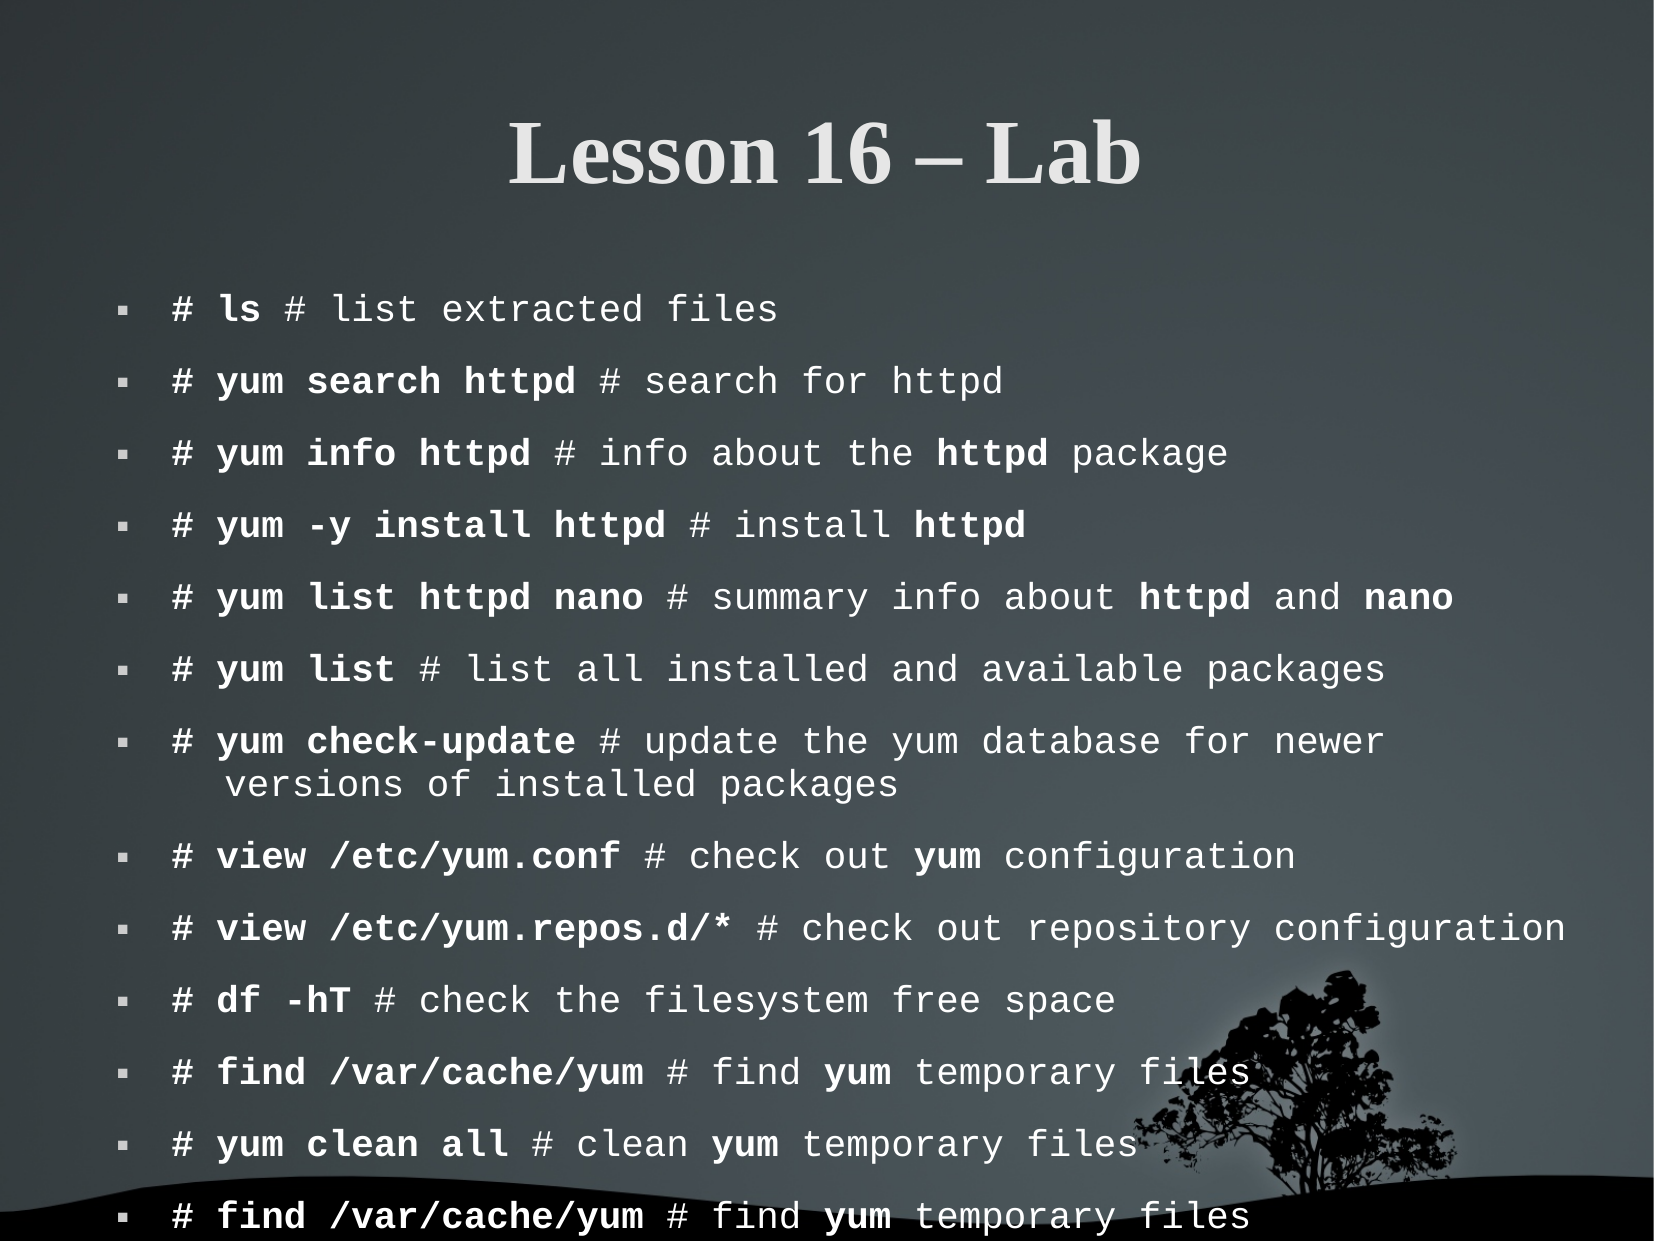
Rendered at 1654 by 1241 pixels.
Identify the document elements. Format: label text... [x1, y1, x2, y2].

list # ls # list extracted files # yum search httpd # search for httpd # yum info httpd # info about the httpd package # yum -y install httpd # install httpd # yum list httpd nano # summary info about httpd and nano # yum list # list all installed and available packages # yum check-update # update the yum database for newer versions of installed packages # view /etc/yum.conf # check out yum configuration # view /etc/yum.repos.d/* # check out repository configuration # df -hT # check the filesystem free space # find /var/cache/yum # find yum temporary files # yum clean all # clean yum temporary files # find /var/cache/yum # find yum temporary files # df -hT # check the filesystem free space again # yum update # answer n [82, 290, 1571, 1206]
title Lesson 16 – Lab [82, 49, 1571, 257]
picture [0, 0, 1654, 1241]
